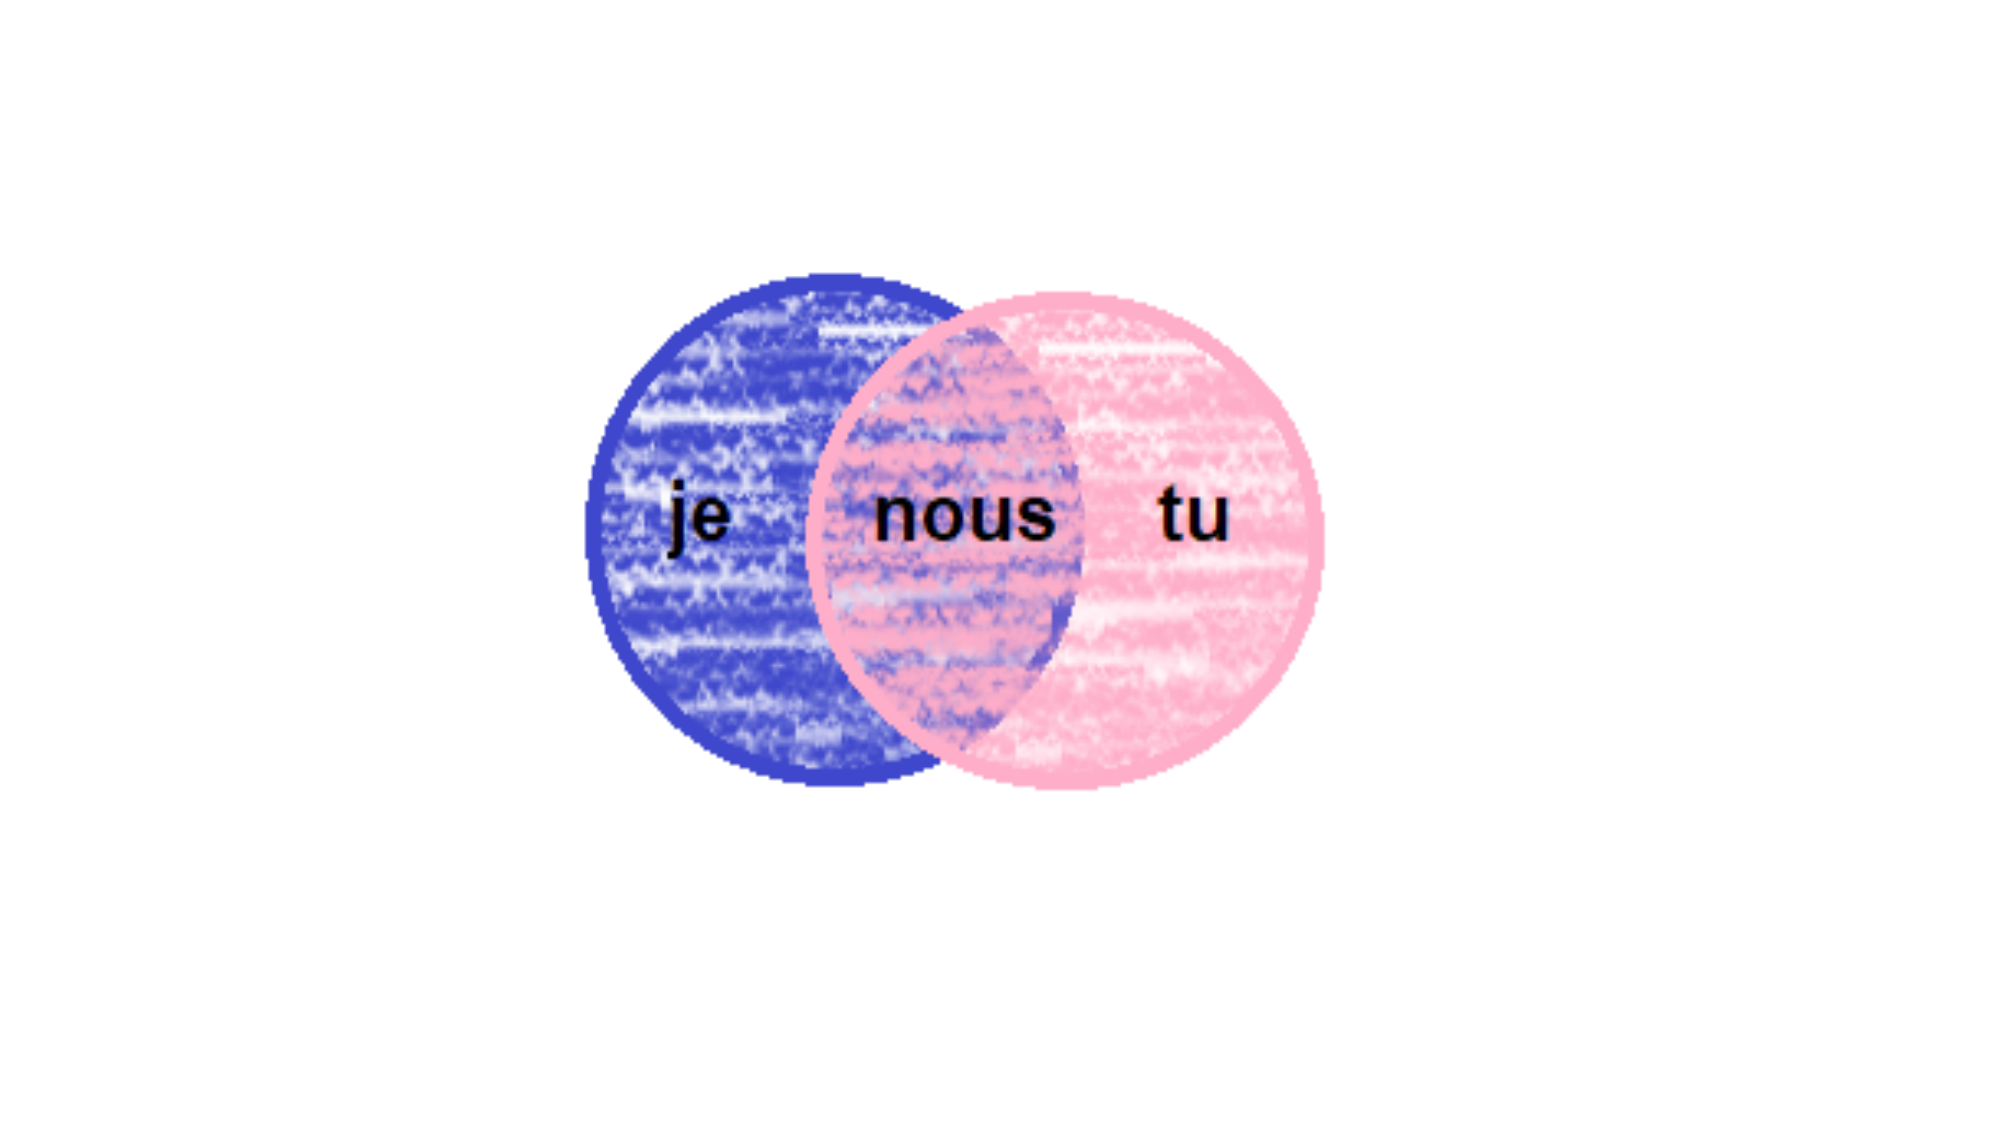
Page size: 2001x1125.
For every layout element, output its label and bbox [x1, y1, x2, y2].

picture [478, 107, 1421, 907]
